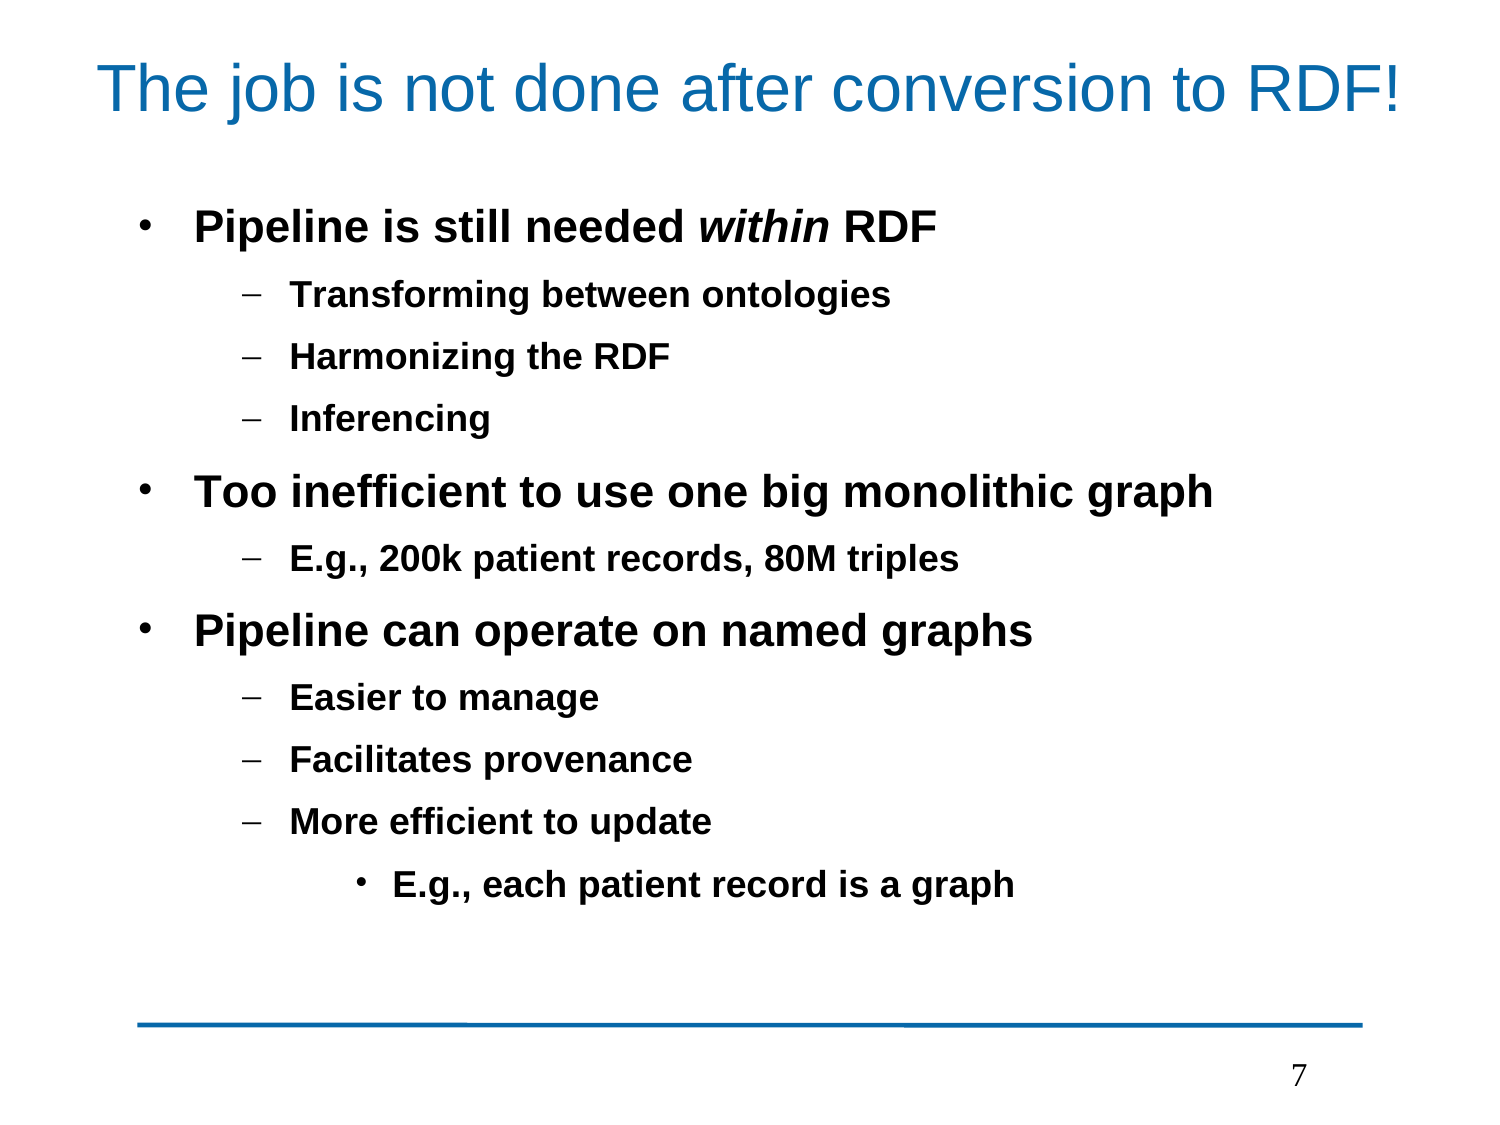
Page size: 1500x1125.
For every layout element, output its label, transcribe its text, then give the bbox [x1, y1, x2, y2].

title The job is not done after conversion to RDF! [0, 0, 1500, 156]
list Pipeline is still needed within RDF Transforming between ontologies Harmonizing the RDF Inferencing Too inefficient to use one big monolithic graph E.g., 200k patient records, 80M triples Pipeline can operate on named graphs Easier to manage Facilitates provenance More efficient to update E.g., each patient record is a graph [115, 179, 1387, 1005]
